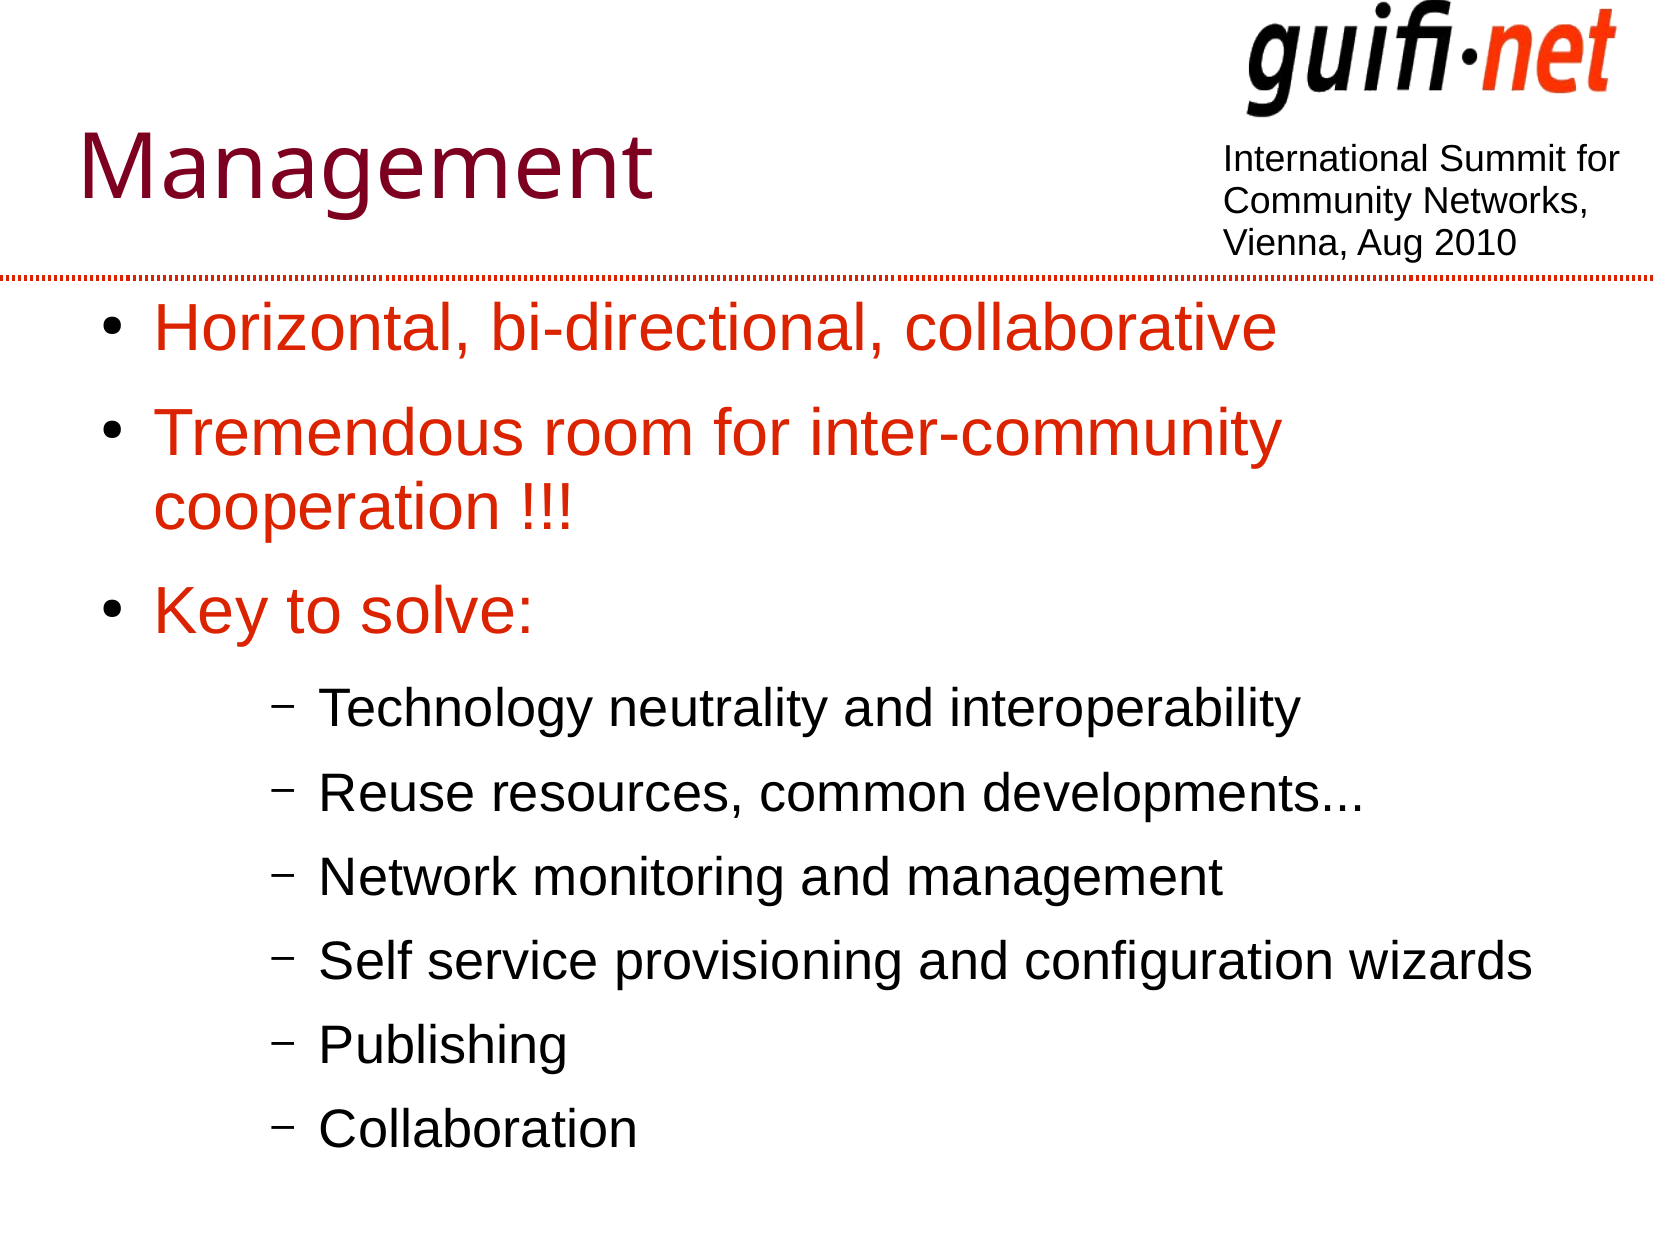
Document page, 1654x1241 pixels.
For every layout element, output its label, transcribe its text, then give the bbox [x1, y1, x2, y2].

title Management [76, 59, 1093, 267]
list Horizontal, bi-directional, collaborative Tremendous room for inter-community cooperation !!! Key to solve: Technology neutrality and interoperability Reuse resources, common developments... Network monitoring and management Self service provisioning and configuration wizards Publishing Collaboration [82, 290, 1571, 1241]
picture [1240, 0, 1625, 119]
